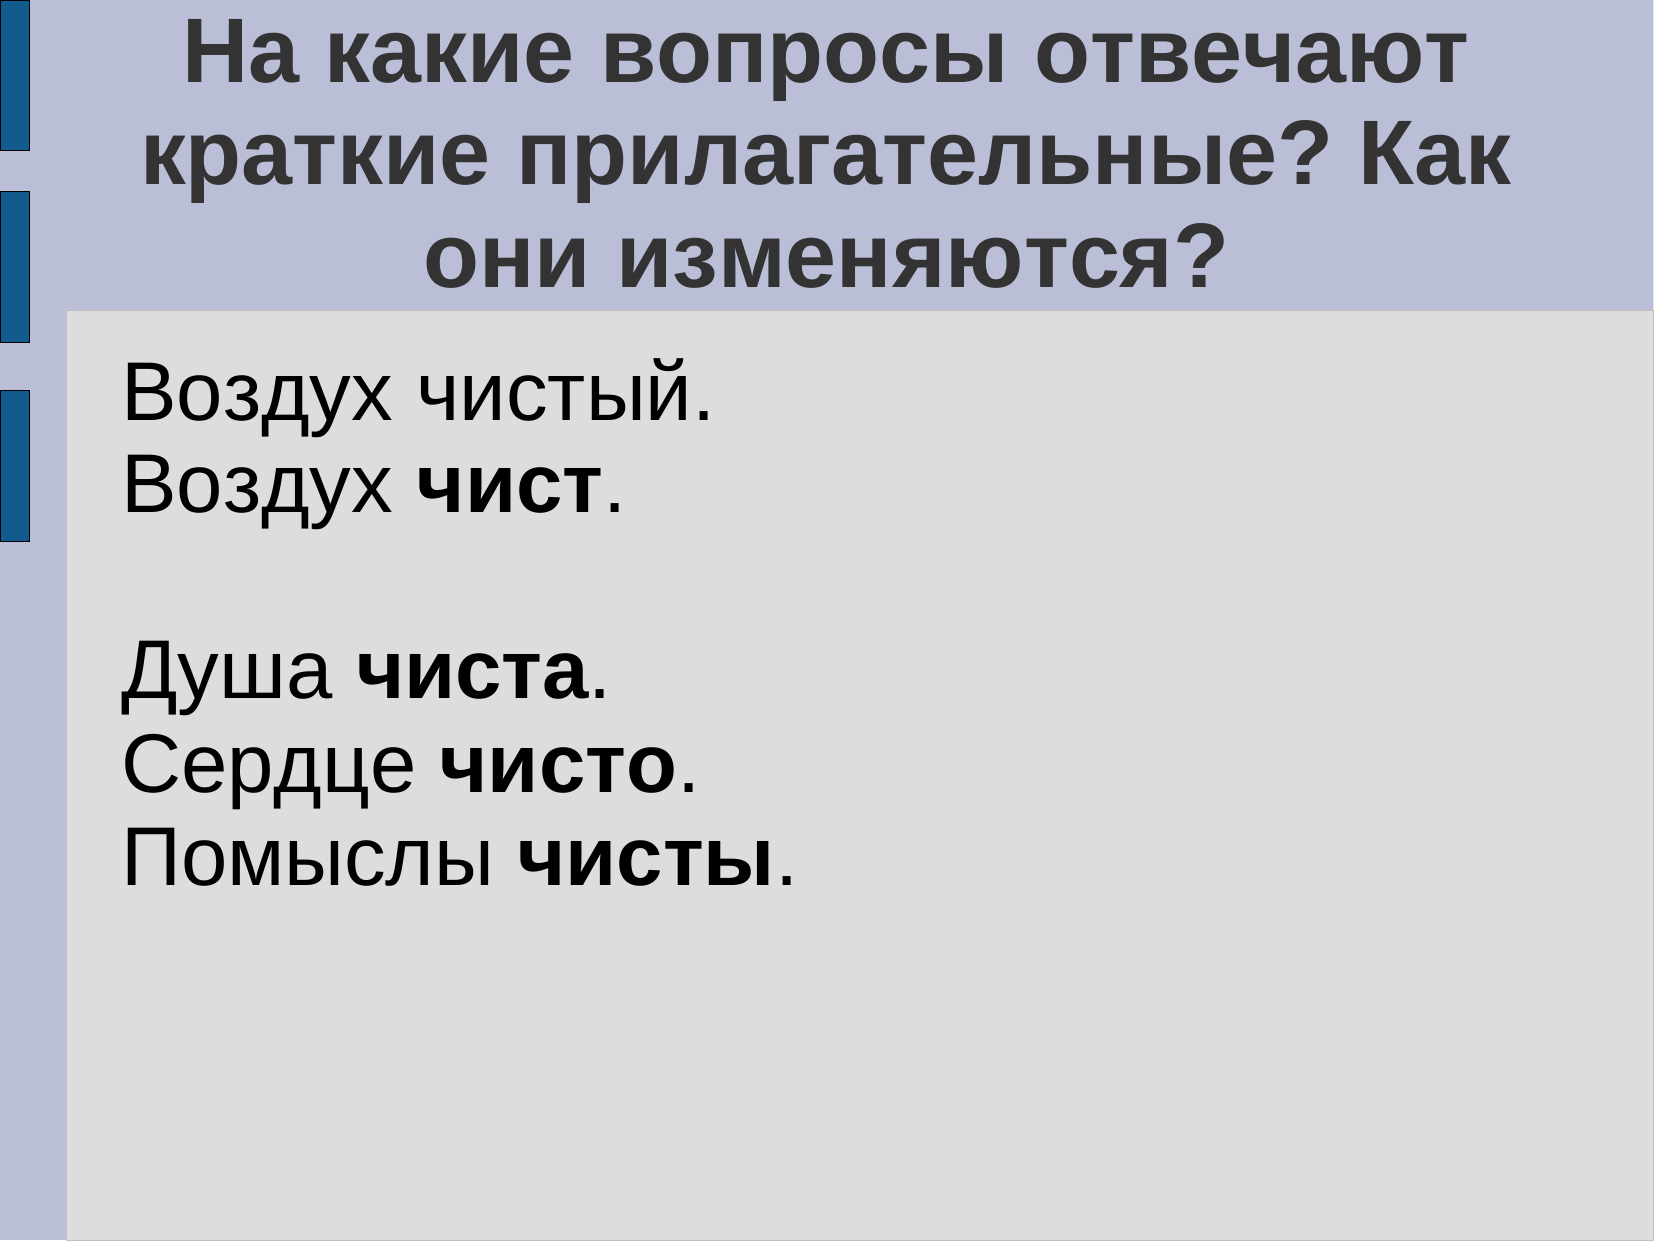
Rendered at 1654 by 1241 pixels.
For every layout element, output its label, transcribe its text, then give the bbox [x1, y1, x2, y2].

title На какие вопросы отвечают краткие прилагательные? Как они изменяются? [82, 0, 1571, 307]
list Воздух чистый. Воздух чист. Душа чиста. Сердце чисто. Помыслы чисты. [121, 344, 1534, 1127]
